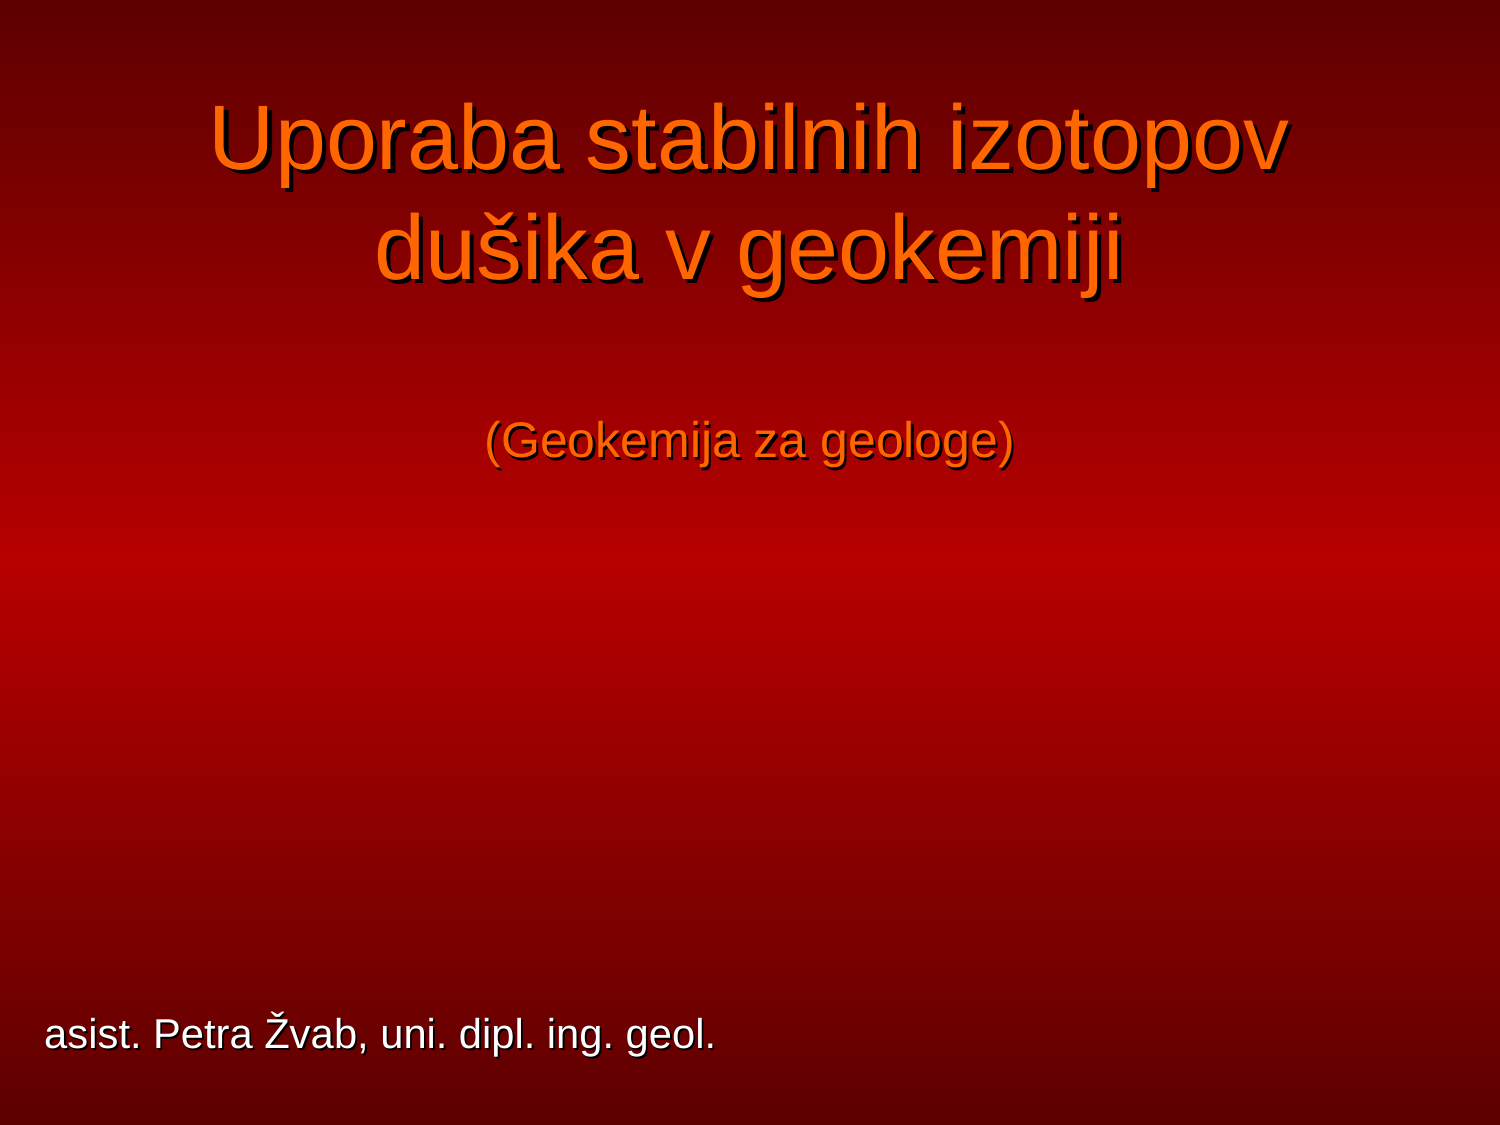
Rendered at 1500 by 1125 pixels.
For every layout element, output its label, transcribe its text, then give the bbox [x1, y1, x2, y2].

title Uporaba stabilnih izotopov dušika v geokemiji (Geokemija za geologe) [112, 18, 1388, 528]
subtitle asist. Petra Žvab, uni. dipl. ing. geol. [29, 999, 751, 1125]
